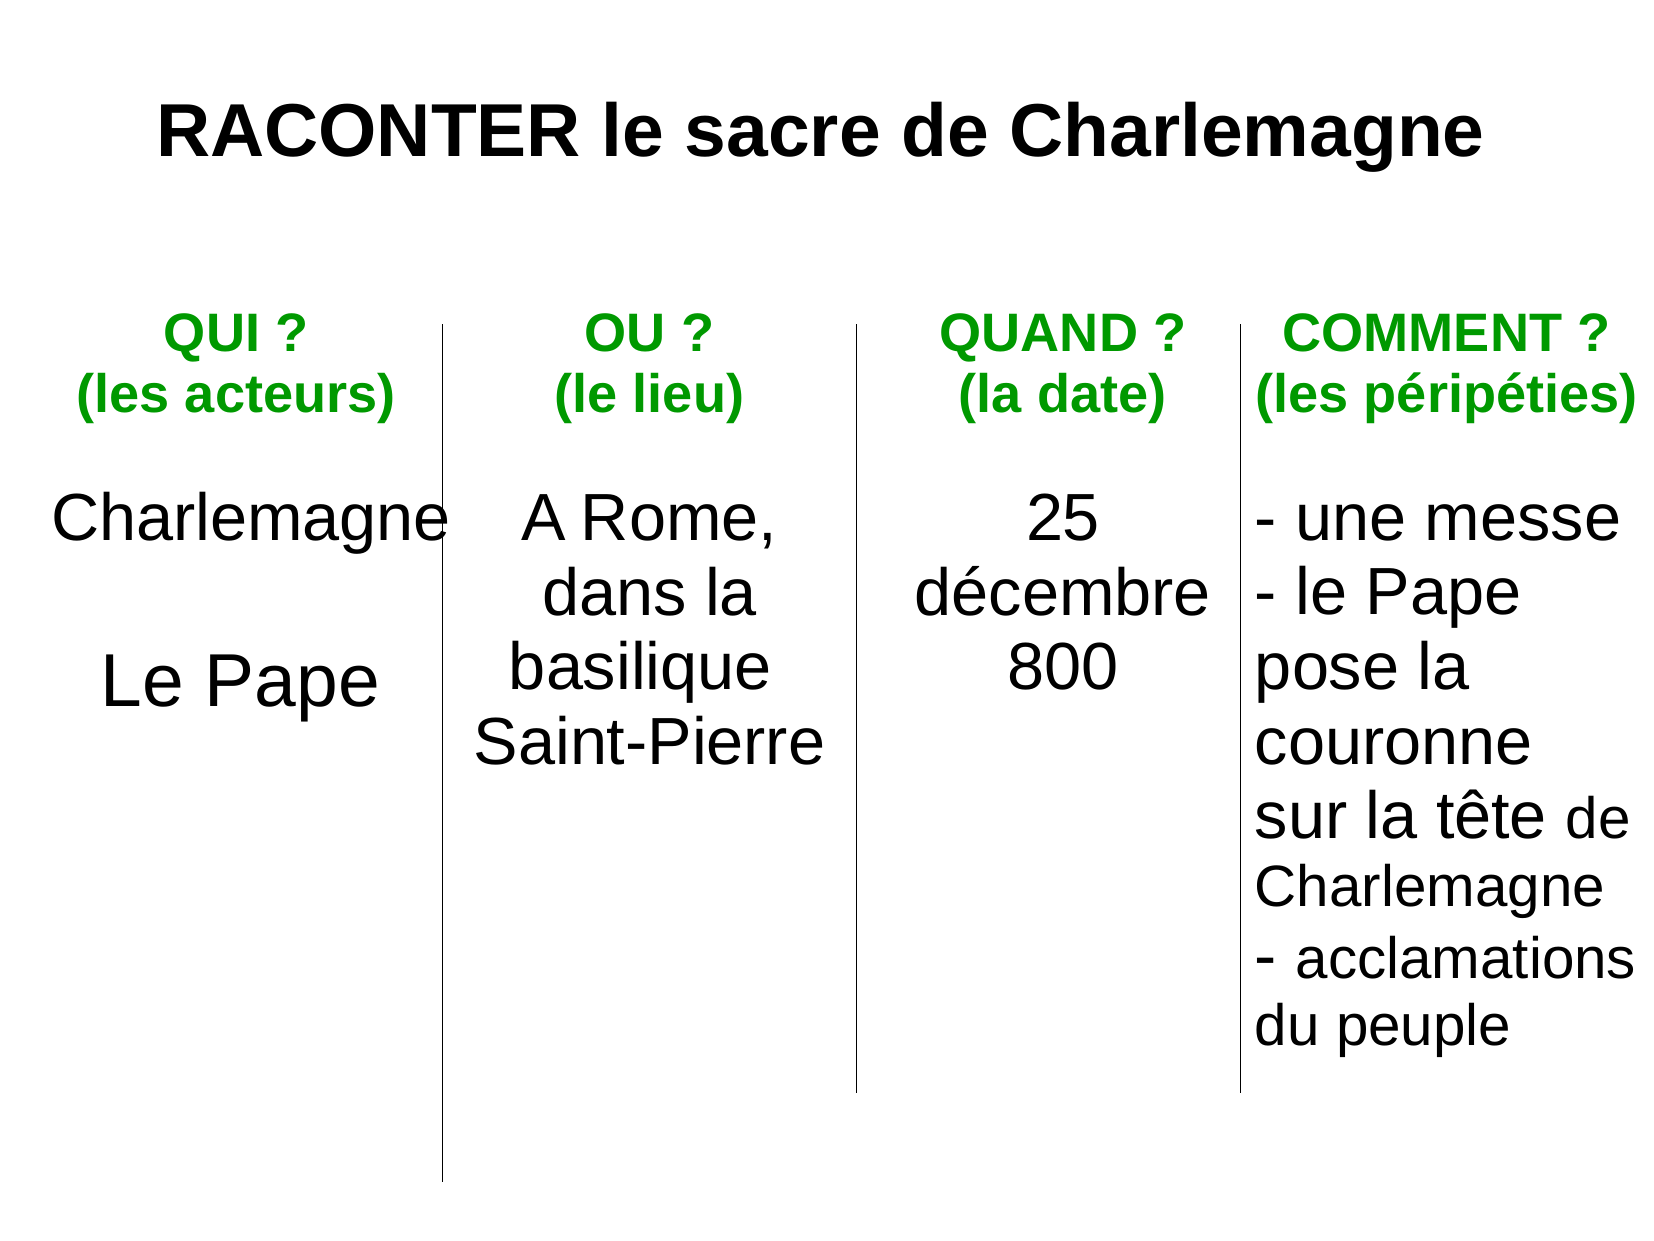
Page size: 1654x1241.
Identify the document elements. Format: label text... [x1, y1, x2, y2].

text_box QUI ? (les acteurs) [29, 295, 442, 435]
text_box 25 décembre 800 [885, 472, 1240, 763]
text_box OU ? (le lieu) [442, 295, 856, 435]
title [82, 49, 1571, 257]
text_box Charlemagne Le Pape [0, 472, 502, 879]
text_box A Rome, dans la basilique Saint-Pierre [442, 472, 857, 787]
text_box RACONTER le sacre de Charlemagne [76, 24, 1565, 237]
text_box QUAND ? (la date) [856, 295, 1240, 435]
text_box - une messe - le Pape pose la couronne sur la tête de Charlemagne - acclamations du peuple [1240, 472, 1654, 1066]
text_box COMMENT ? (les péripéties) [1240, 295, 1654, 435]
